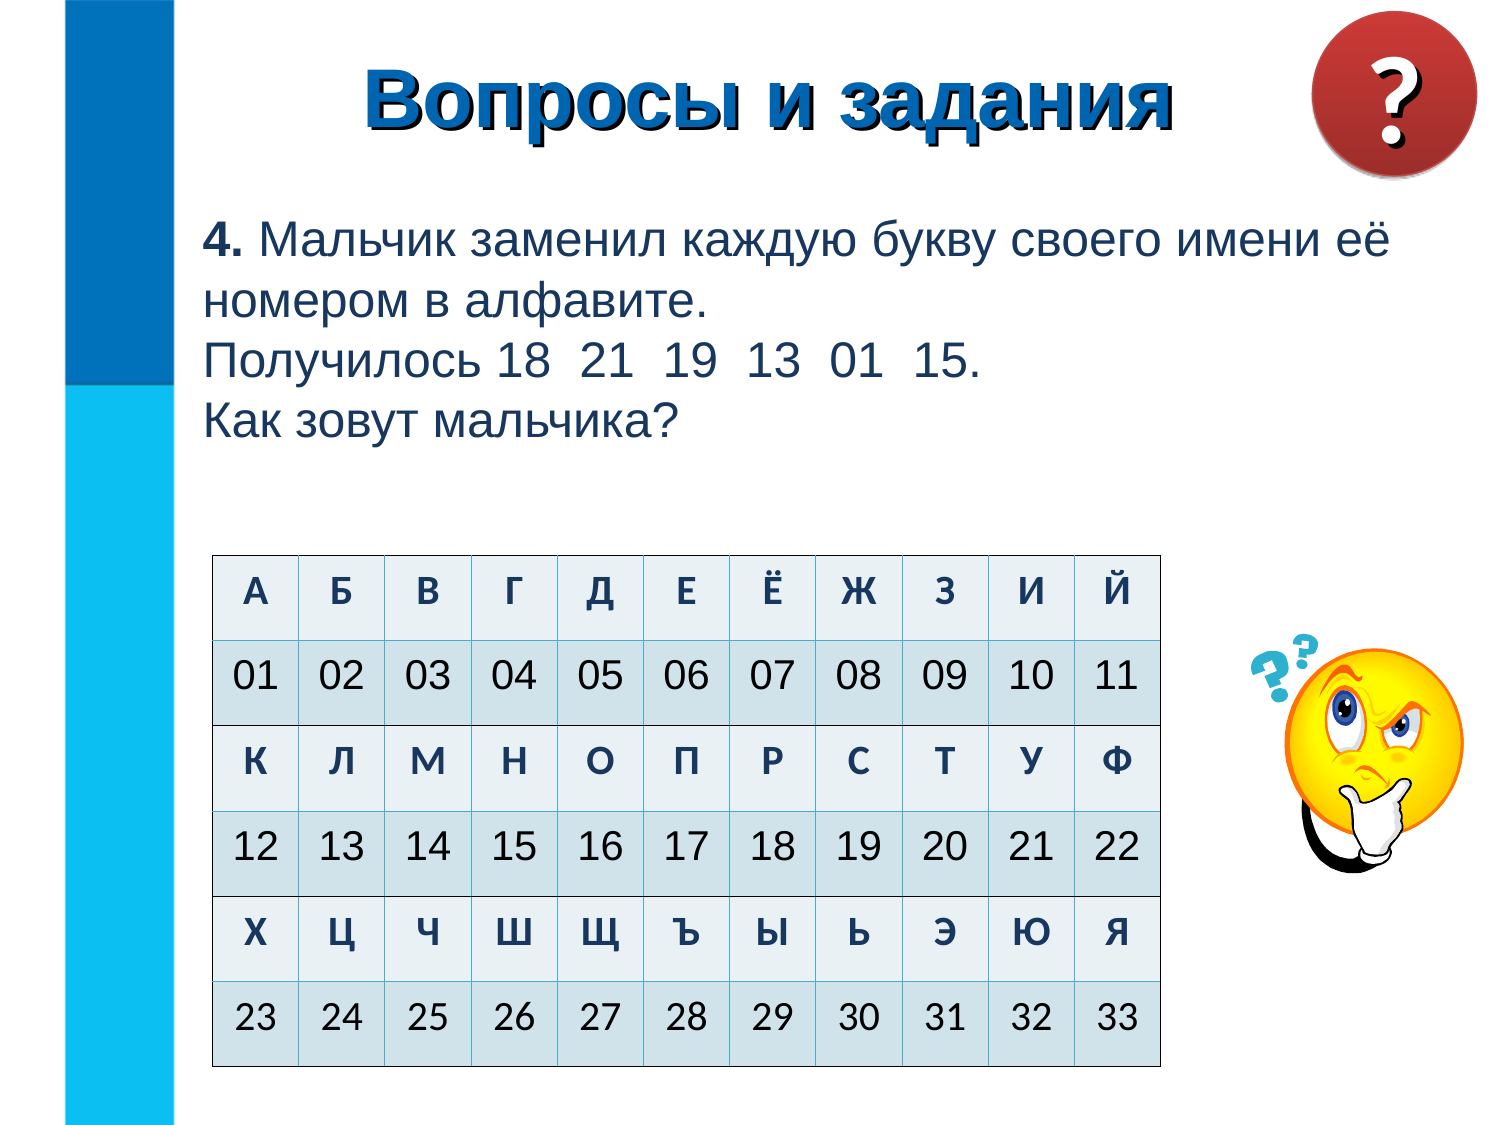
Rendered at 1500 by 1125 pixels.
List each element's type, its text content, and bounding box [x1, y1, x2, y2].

table_cell 11 [1075, 641, 1160, 725]
table_cell 18 [730, 812, 815, 896]
table_cell 15 [472, 812, 557, 896]
table_header Е [644, 556, 729, 640]
text_box ? [1312, 11, 1477, 176]
table_header Ё [730, 556, 815, 640]
table_cell 03 [385, 641, 471, 725]
table_cell Х [213, 897, 298, 981]
table_header И [989, 556, 1074, 640]
table_cell К [213, 726, 298, 811]
picture [0, 0, 1500, 1125]
table_header А [213, 556, 298, 640]
table_cell 24 [299, 982, 384, 1066]
table_cell П [644, 726, 729, 811]
table_cell 04 [472, 641, 557, 725]
table_cell 01 [213, 641, 298, 725]
table_cell 30 [816, 982, 902, 1066]
table_cell Я [1075, 897, 1160, 981]
table_cell 08 [816, 641, 902, 725]
table_cell Ю [989, 897, 1074, 981]
table_cell 33 [1075, 982, 1160, 1066]
table_cell 07 [730, 641, 815, 725]
table_cell 26 [472, 982, 557, 1066]
table_cell 21 [989, 812, 1074, 896]
table_cell 29 [730, 982, 815, 1066]
table_cell М [385, 726, 471, 811]
table_cell Ч [385, 897, 471, 981]
table_cell 23 [213, 982, 298, 1066]
table_cell 25 [385, 982, 471, 1066]
table_cell 12 [213, 812, 298, 896]
table_cell Ь [816, 897, 902, 981]
table_header Ж [816, 556, 902, 640]
title Вопросы и задания [93, 0, 1444, 188]
table_header Б [299, 556, 384, 640]
table_cell Н [472, 726, 557, 811]
table_header Й [1075, 556, 1160, 640]
table_cell Т [903, 726, 988, 811]
table_header Г [472, 556, 557, 640]
table_cell 22 [1075, 812, 1160, 896]
list 4. Мальчик заменил каждую букву своего имени её номером в алфавите. Получилось 18 21 19 13 01 15. Как зовут мальчика? [187, 210, 1425, 504]
table_cell Р [730, 726, 815, 811]
table_header Д [558, 556, 643, 640]
table_cell Ш [472, 897, 557, 981]
table_cell У [989, 726, 1074, 811]
table_cell Э [903, 897, 988, 981]
table_cell 31 [903, 982, 988, 1066]
table_cell Щ [558, 897, 643, 981]
table_cell 02 [299, 641, 384, 725]
table_header В [385, 556, 471, 640]
table_header З [903, 556, 988, 640]
table_cell 27 [558, 982, 643, 1066]
table_cell Л [299, 726, 384, 811]
table_cell 20 [903, 812, 988, 896]
table_cell 32 [989, 982, 1074, 1066]
table_cell Ы [730, 897, 815, 981]
table_cell 14 [385, 812, 471, 896]
table_cell С [816, 726, 902, 811]
table_cell 19 [816, 812, 902, 896]
table_cell 10 [989, 641, 1074, 725]
table_cell 16 [558, 812, 643, 896]
table_cell Ц [299, 897, 384, 981]
table_cell 06 [644, 641, 729, 725]
table_cell Ъ [644, 897, 729, 981]
table_cell О [558, 726, 643, 811]
table_cell 05 [558, 641, 643, 725]
table_cell 13 [299, 812, 384, 896]
table_cell Ф [1075, 726, 1160, 811]
table_cell 28 [644, 982, 729, 1066]
table_cell 17 [644, 812, 729, 896]
table_cell 09 [903, 641, 988, 725]
